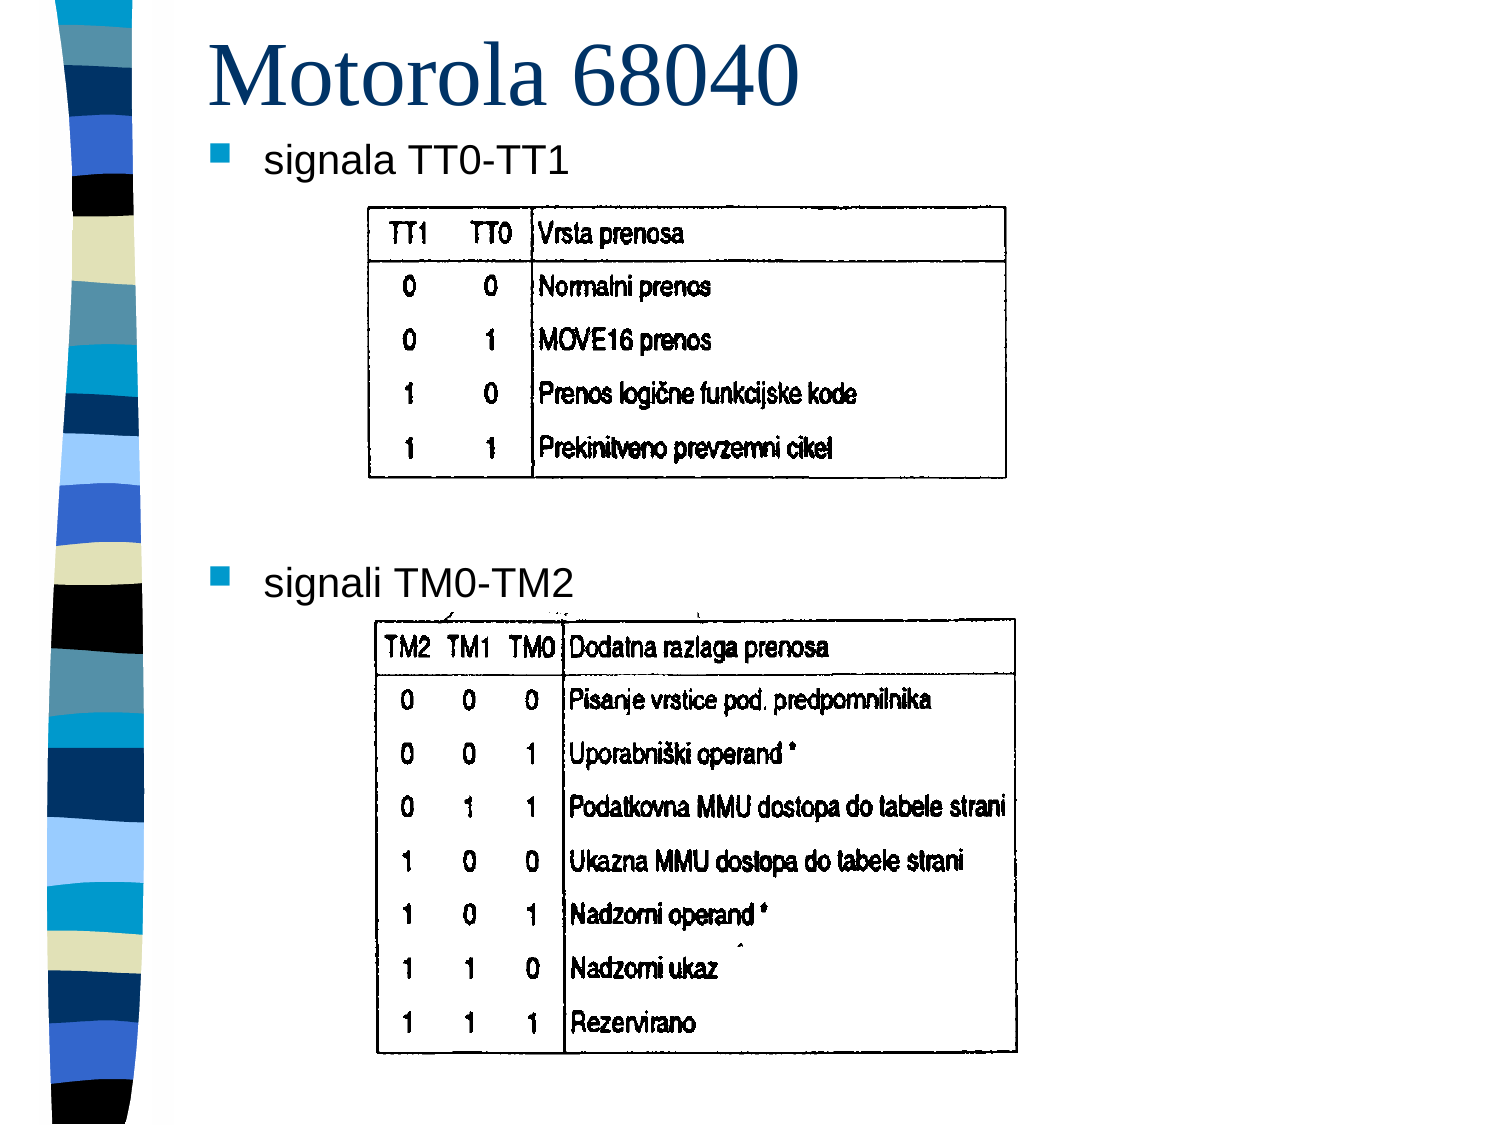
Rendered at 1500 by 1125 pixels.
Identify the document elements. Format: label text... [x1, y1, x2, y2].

title Motorola 68040 [192, 6, 1468, 125]
list signala TT0-TT1 signali TM0-TM2 [192, 125, 1468, 1001]
chart [362, 612, 1029, 1062]
chart [350, 187, 1020, 492]
